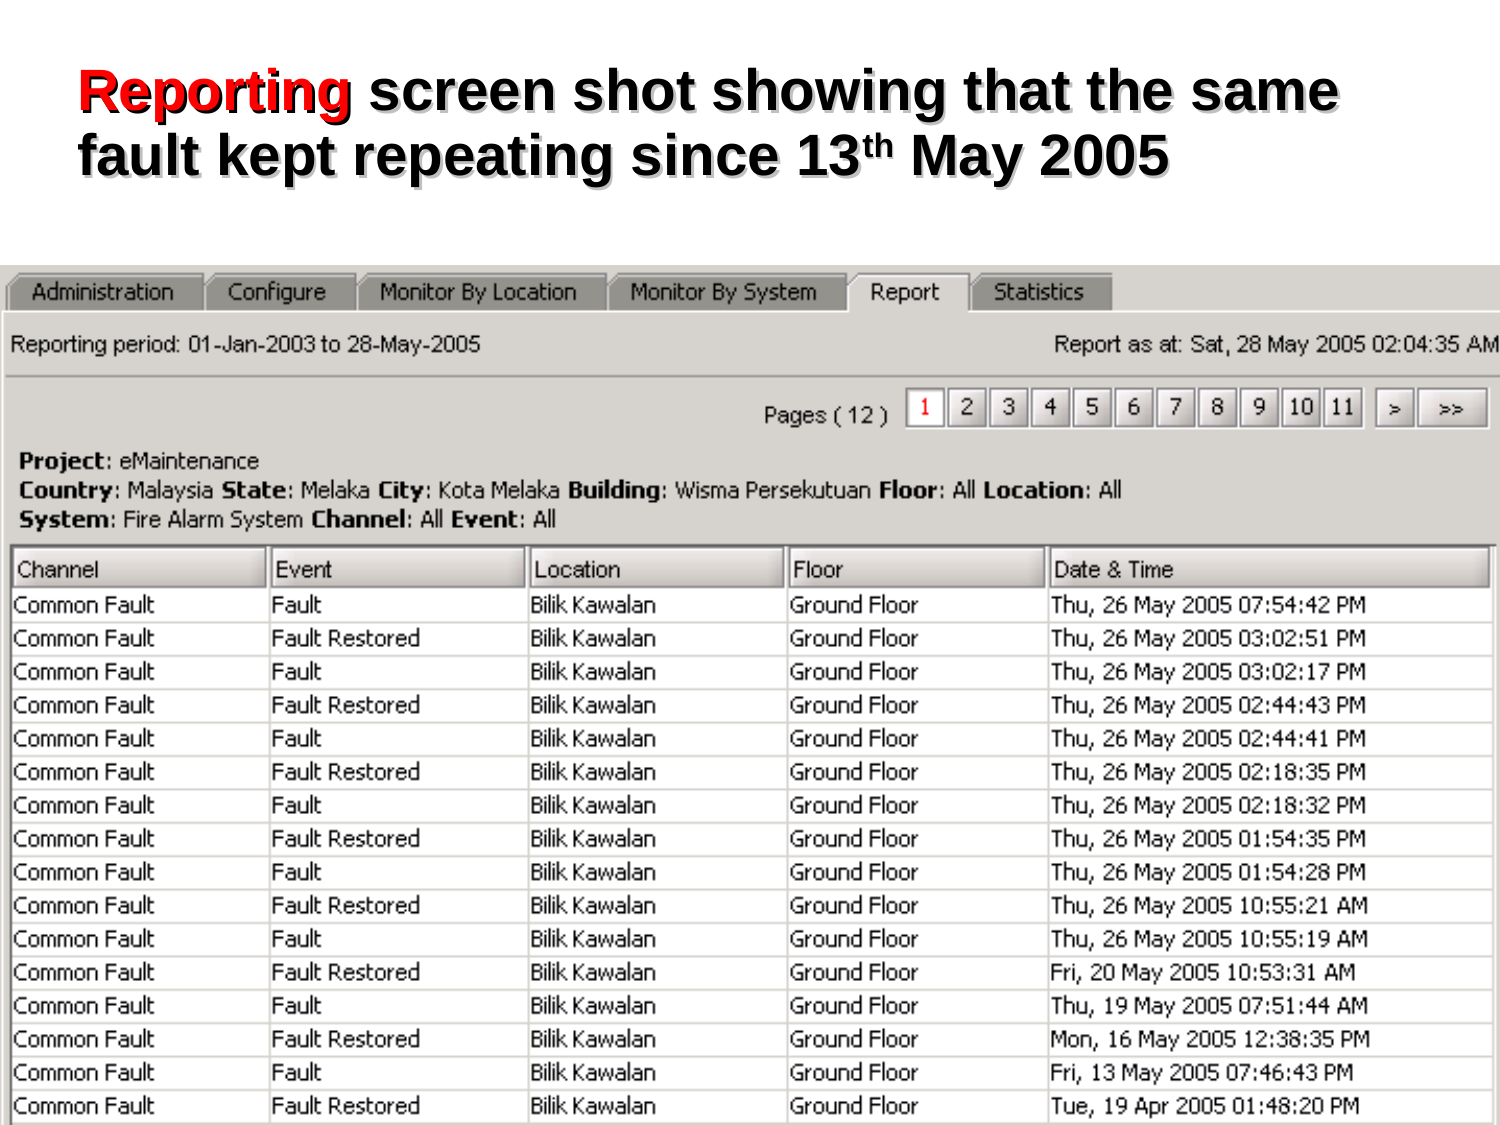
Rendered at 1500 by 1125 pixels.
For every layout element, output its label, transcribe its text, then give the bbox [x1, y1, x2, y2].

picture [0, 265, 1500, 1125]
text_box Reporting screen shot showing that the same fault kept repeating since 13th May 2005 [62, 49, 1463, 196]
